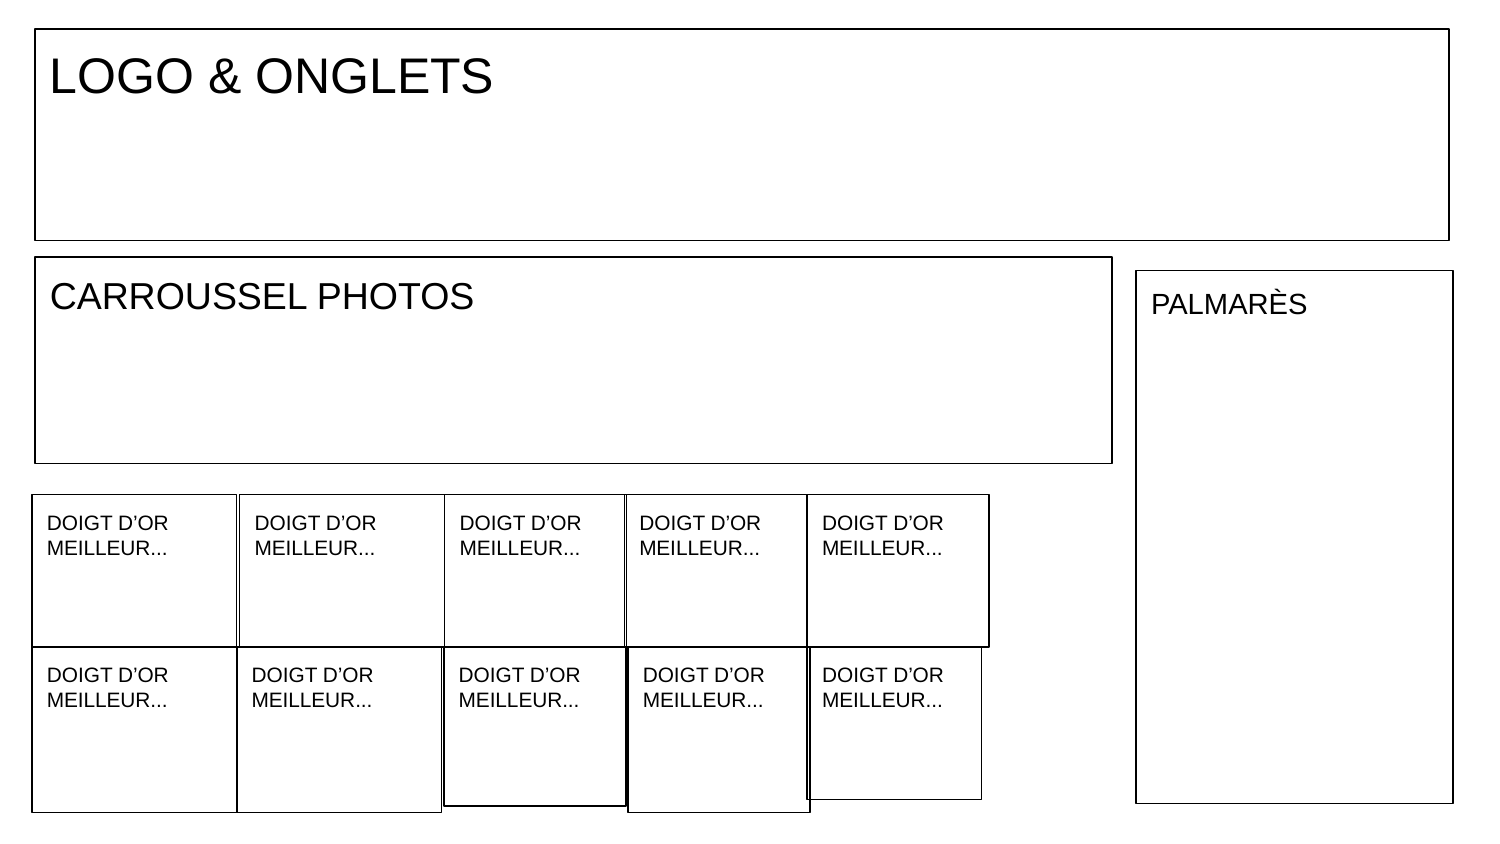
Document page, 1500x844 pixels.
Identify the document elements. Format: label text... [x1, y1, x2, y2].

text_box DOIGT D’OR MEILLEUR... [807, 494, 990, 647]
text_box DOIGT D’OR MEILLEUR... [627, 648, 811, 813]
text_box PALMARÈS [1135, 270, 1453, 804]
title LOGO & ONGLETS [34, 28, 1449, 241]
text_box DOIGT D’OR MEILLEUR... [31, 494, 237, 647]
text_box DOIGT D’OR MEILLEUR... [624, 494, 807, 648]
list DOIGT D’OR MEILLEUR... [237, 647, 442, 813]
text_box DOIGT D’OR MEILLEUR... [31, 647, 237, 813]
text_box DOIGT D’OR MEILLEUR... [239, 494, 445, 647]
title CARROUSSEL PHOTOS [34, 257, 1112, 464]
text_box DOIGT D’OR MEILLEUR... [443, 647, 626, 806]
text_box DOIGT D’OR MEILLEUR... [806, 646, 982, 800]
text_box DOIGT D’OR MEILLEUR... [445, 494, 624, 647]
